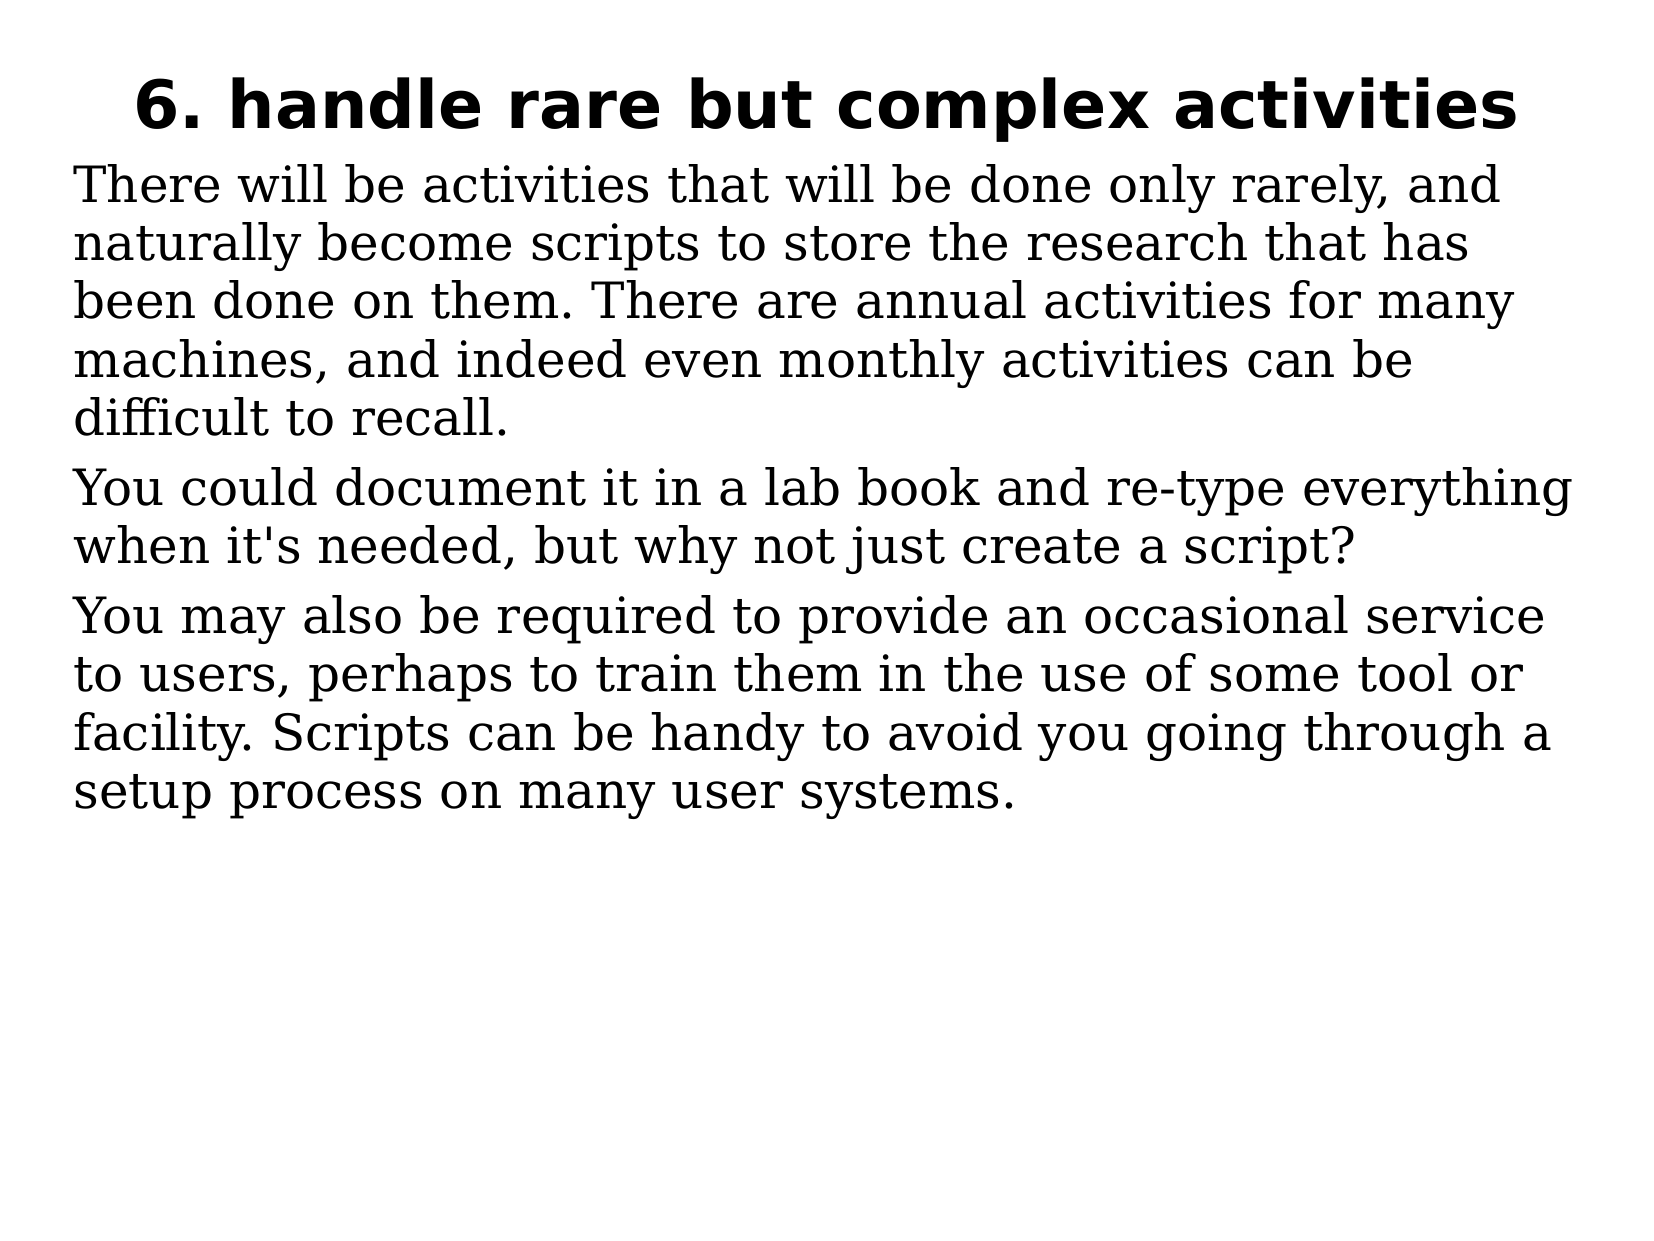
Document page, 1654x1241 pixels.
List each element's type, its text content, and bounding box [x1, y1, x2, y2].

text_box 6. handle rare but complex activities There will be activities that will be done only rarely, and naturally become scripts to store the research that has been done on them. There are annual activities for many machines, and indeed even monthly activities can be difficult to recall. You could document it in a lab book and re-type everything when it's needed, but why not just create a script? You may also be required to provide an occasional service to users, perhaps to train them in the use of some tool or facility. Scripts can be handy to avoid you going through a setup process on many user systems. [59, 59, 1595, 898]
